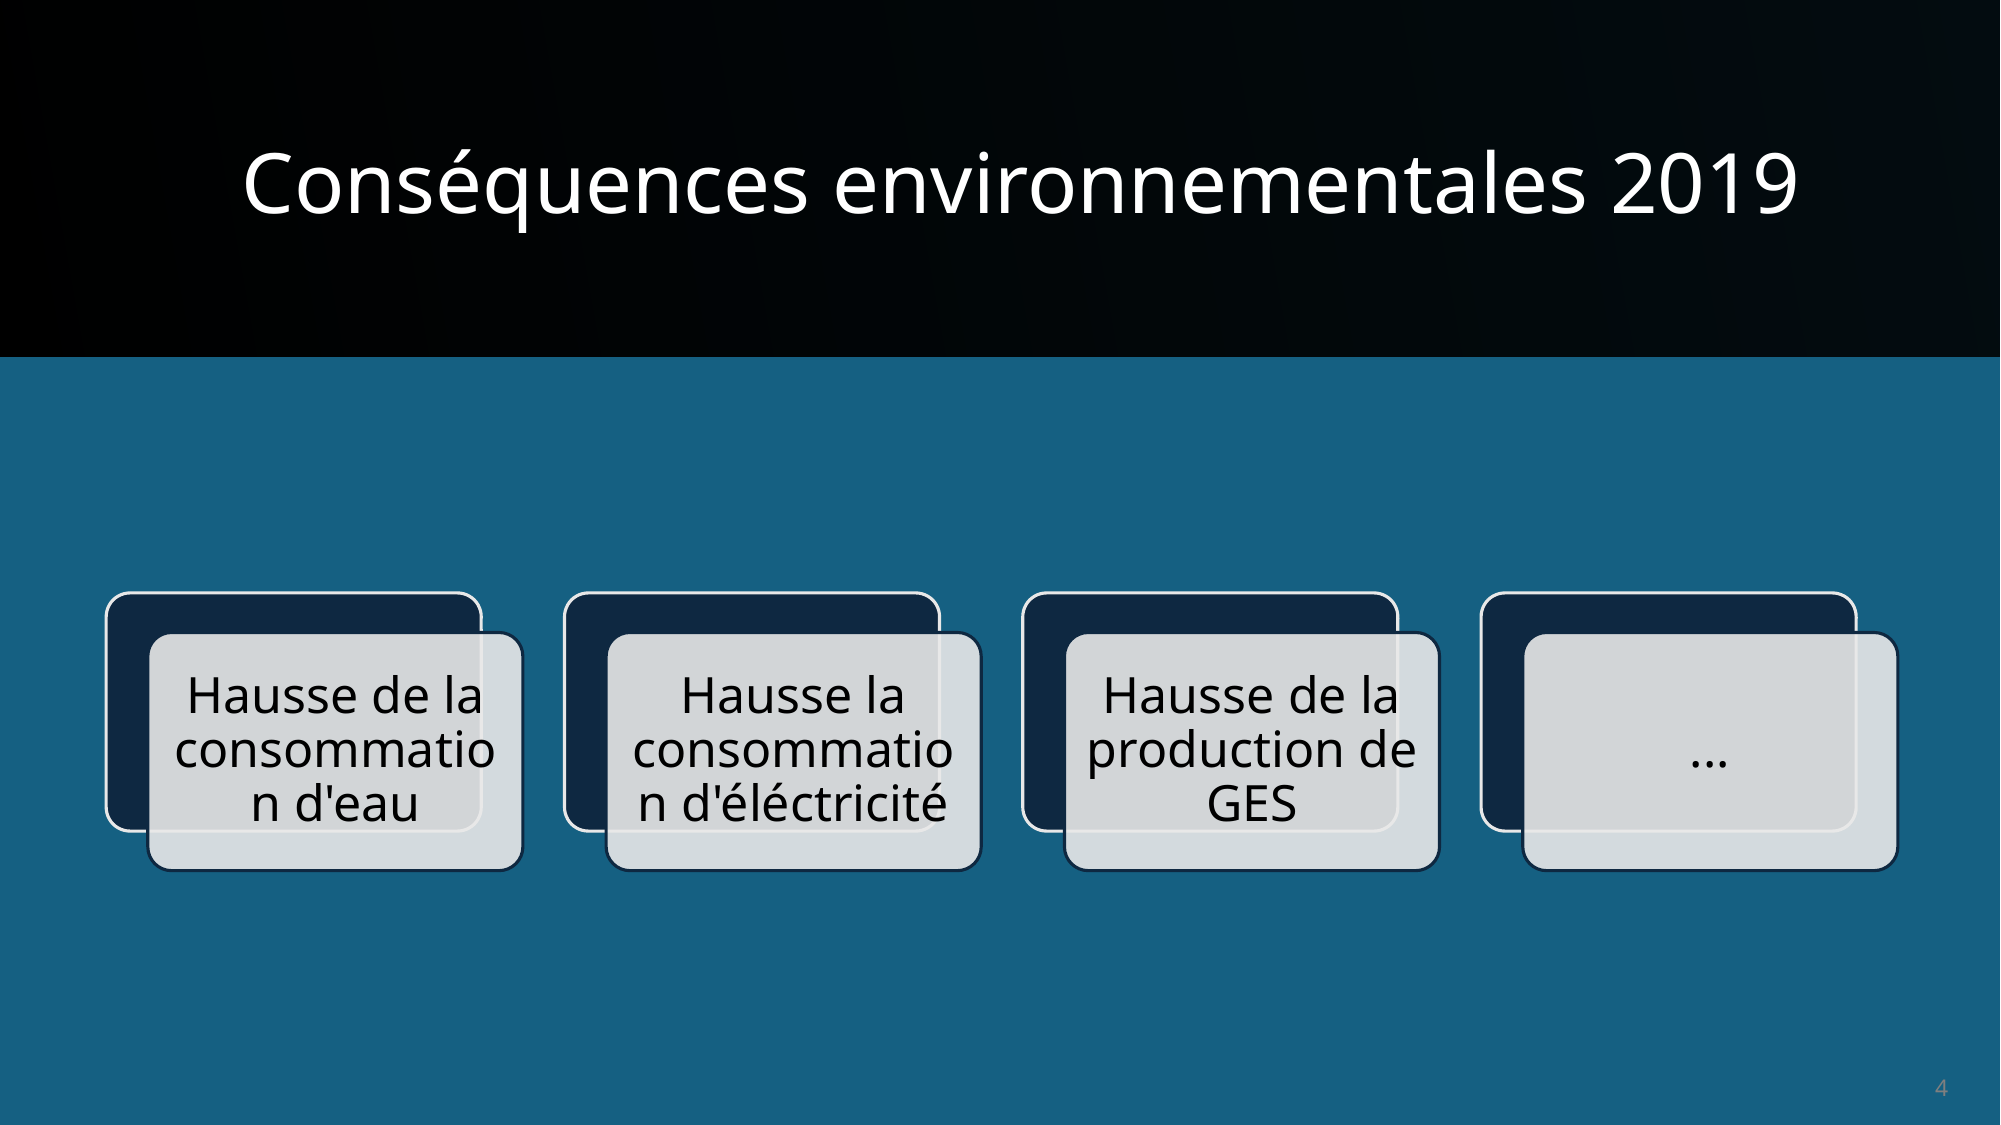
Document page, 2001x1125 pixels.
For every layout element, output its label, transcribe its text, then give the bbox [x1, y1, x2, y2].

text_box ... [1522, 632, 1898, 871]
title Conséquences environnementales 2019 [226, 57, 1822, 316]
text_box Hausse de la production de GES [1064, 632, 1440, 871]
text_box [0, 0, 2000, 1125]
text_box Hausse de la consommation d'eau [147, 632, 523, 871]
slide_number 4 [1920, 1058, 1994, 1119]
text_box Hausse la consommation d'éléctricité [606, 632, 982, 871]
